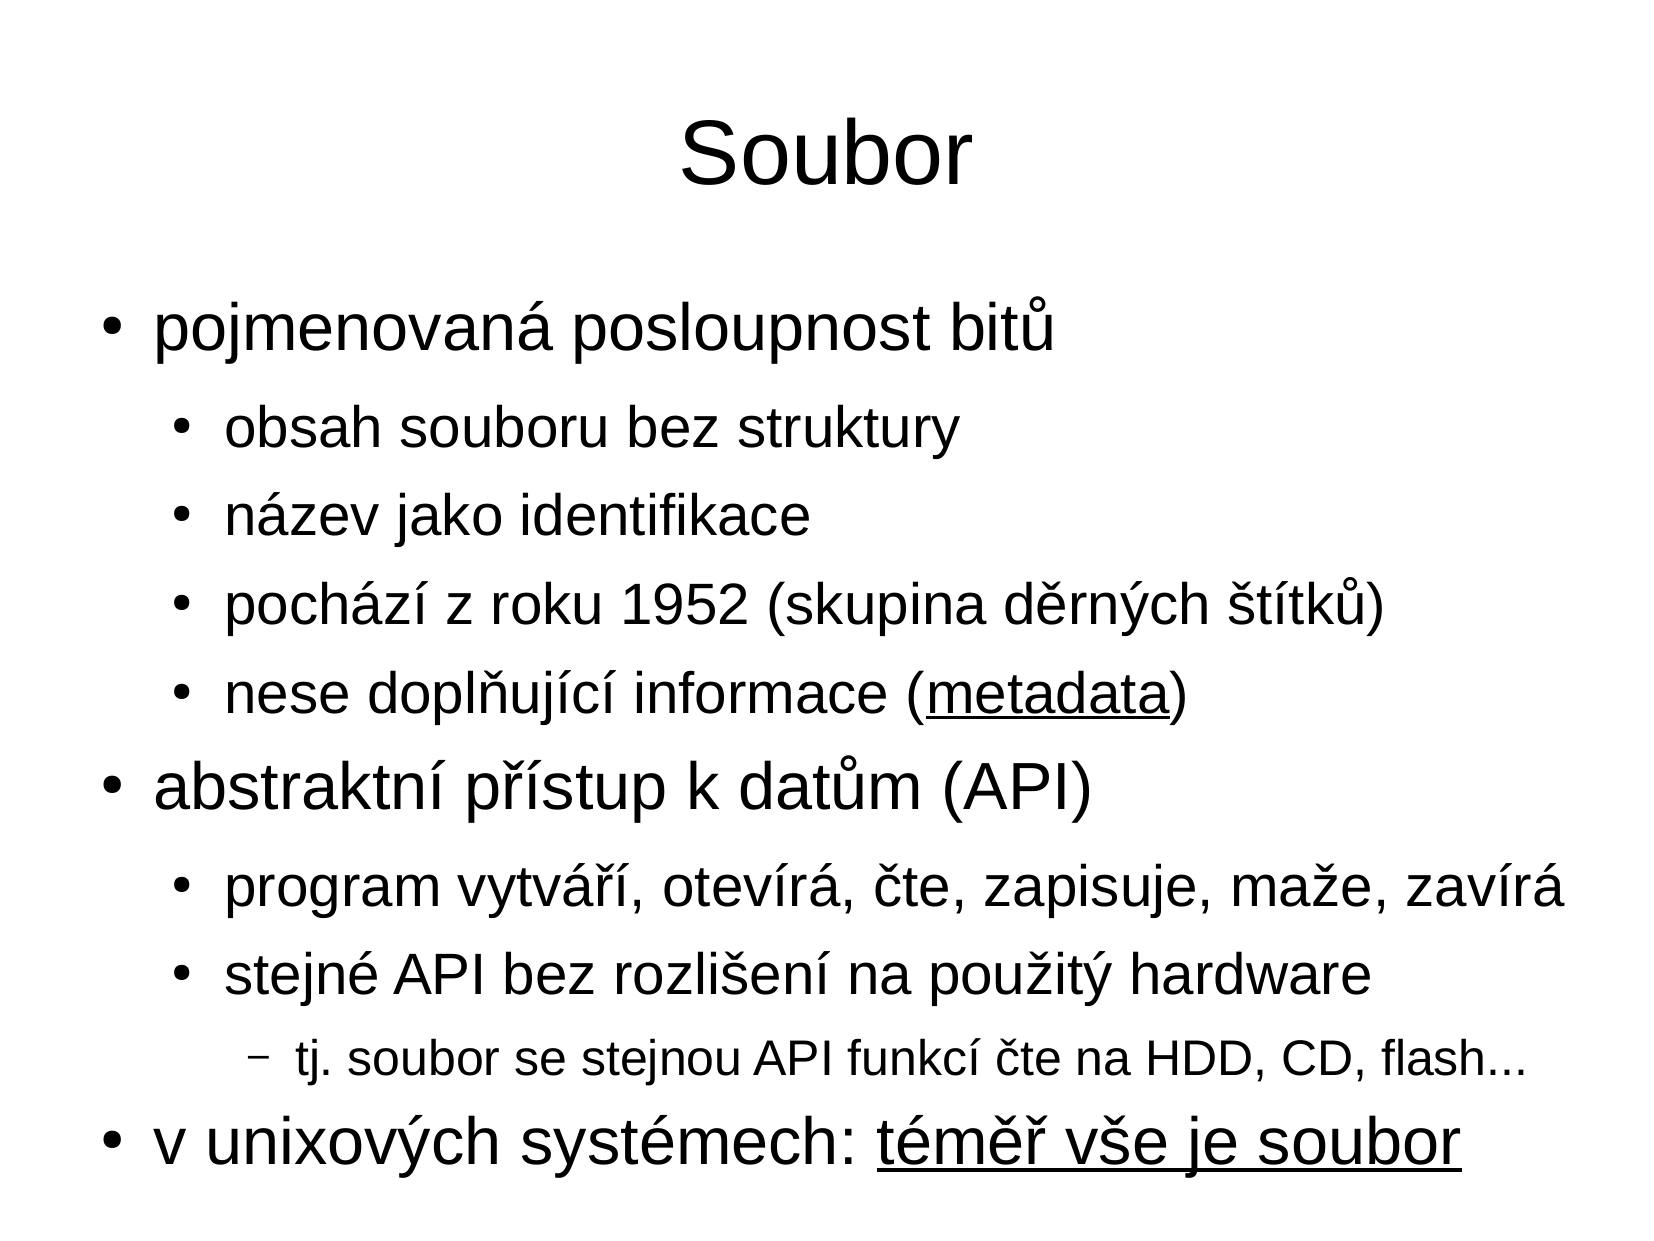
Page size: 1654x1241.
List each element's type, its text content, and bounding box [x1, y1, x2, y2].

title Soubor [82, 56, 1571, 250]
list pojmenovaná posloupnost bitů obsah souboru bez struktury název jako identifikace pochází z roku 1952 (skupina děrných štítků) nese doplňující informace (metadata) abstraktní přístup k datům (API) program vytváří, otevírá, čte, zapisuje, maže, zavírá stejné API bez rozlišení na použitý hardware tj. soubor se stejnou API funkcí čte na HDD, CD, flash... v unixových systémech: téměř vše je soubor [82, 290, 1571, 1179]
